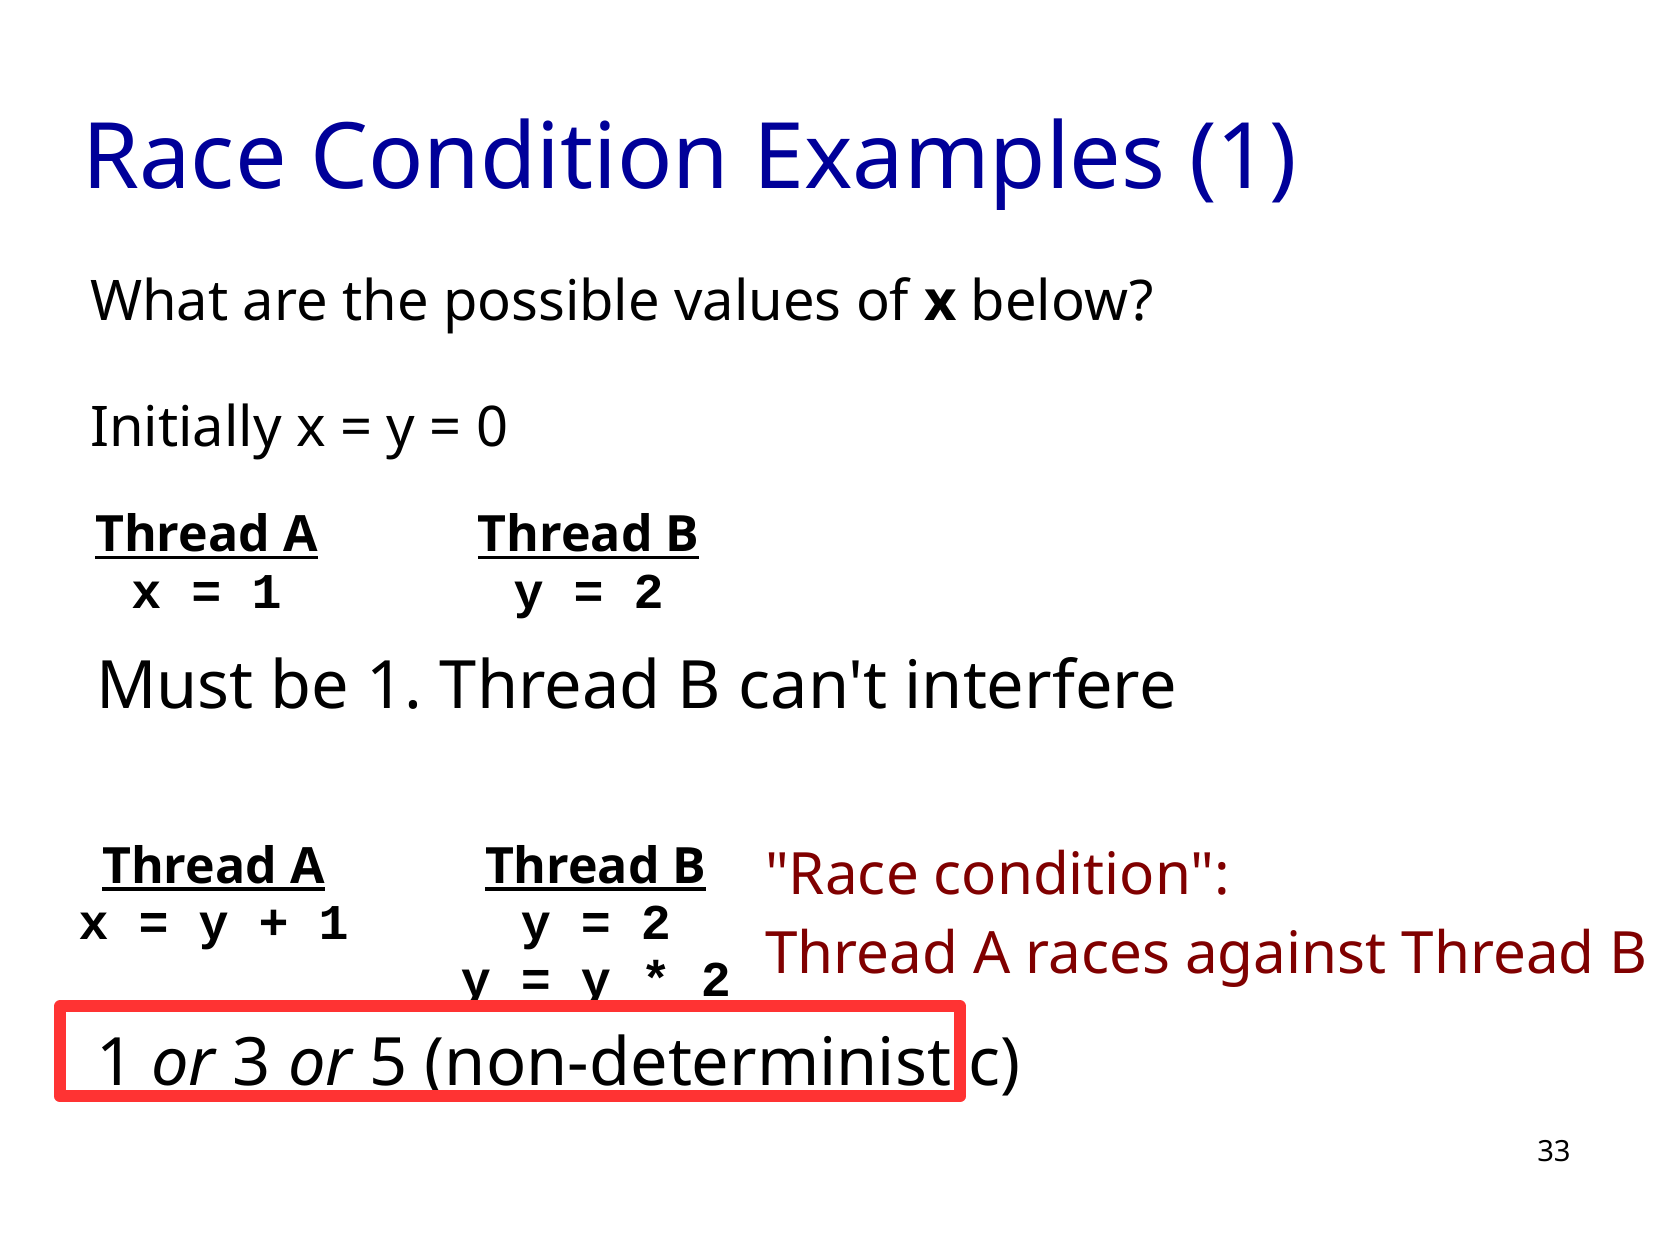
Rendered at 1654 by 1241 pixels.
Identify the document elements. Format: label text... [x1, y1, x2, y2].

text_box Thread A x = 1 [37, 491, 376, 638]
text_box Thread A x = y + 1 [45, 822, 383, 969]
title Race Condition Examples (1) [82, 49, 1571, 257]
text_box Thread B y = 2 [420, 491, 758, 637]
list 1 or 3 or 5 (non-deterministic) [60, 1013, 1571, 1114]
list Must be 1. Thread B can't interfere [60, 637, 1571, 738]
list What are the possible values of x below? Initially x = y = 0 [60, 260, 1571, 466]
text_box Thread B y = 2 y = y * 2 [427, 976, 765, 1000]
text_box Thread B y = 2 y = y * 2 [427, 822, 765, 875]
list [1248, 969, 1571, 976]
list 1 or 3 or 5 (non-deterministic) [66, 1013, 954, 1090]
list [60, 875, 1243, 976]
text_box "Race condition": Thread A races against Thread B [750, 825, 1621, 969]
